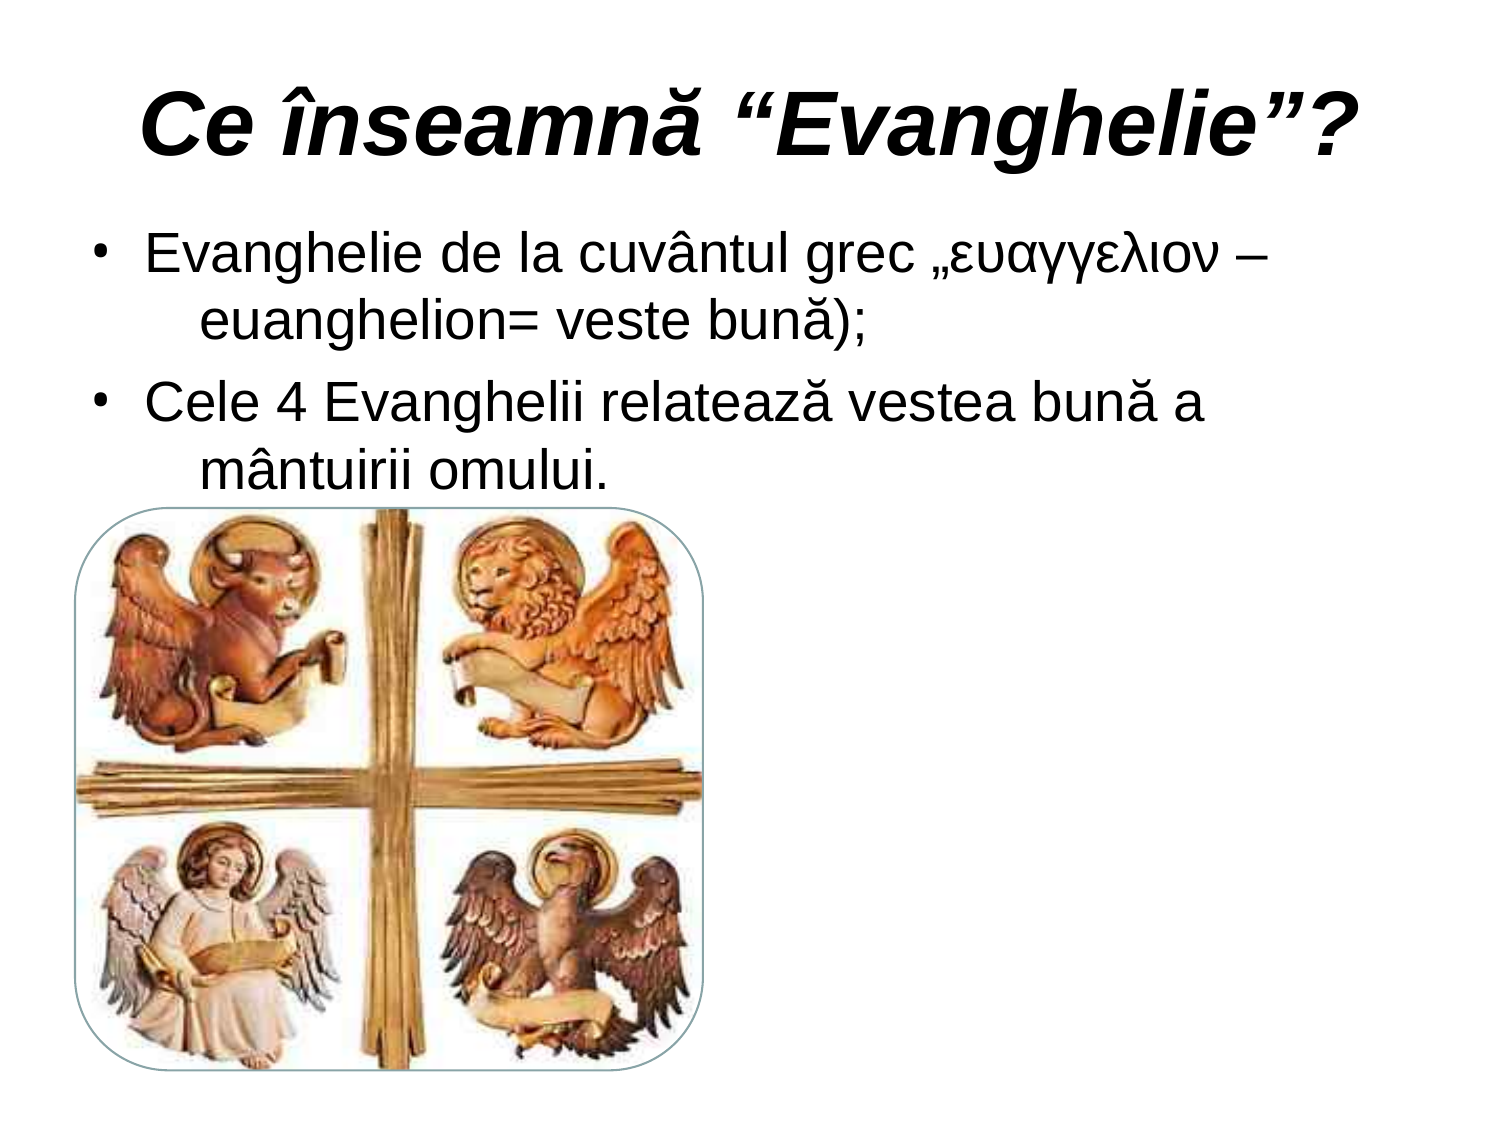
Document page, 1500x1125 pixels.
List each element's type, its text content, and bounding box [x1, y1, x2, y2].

text_box [75, 507, 703, 1071]
title Ce înseamnă “Evanghelie”? [75, 24, 1426, 208]
list Evanghelie de la cuvântul grec „ευαγγελιον – euanghelion= veste bună); Cele 4 Evanghelii relatează vestea bună a mântuirii omului. [75, 208, 1426, 509]
